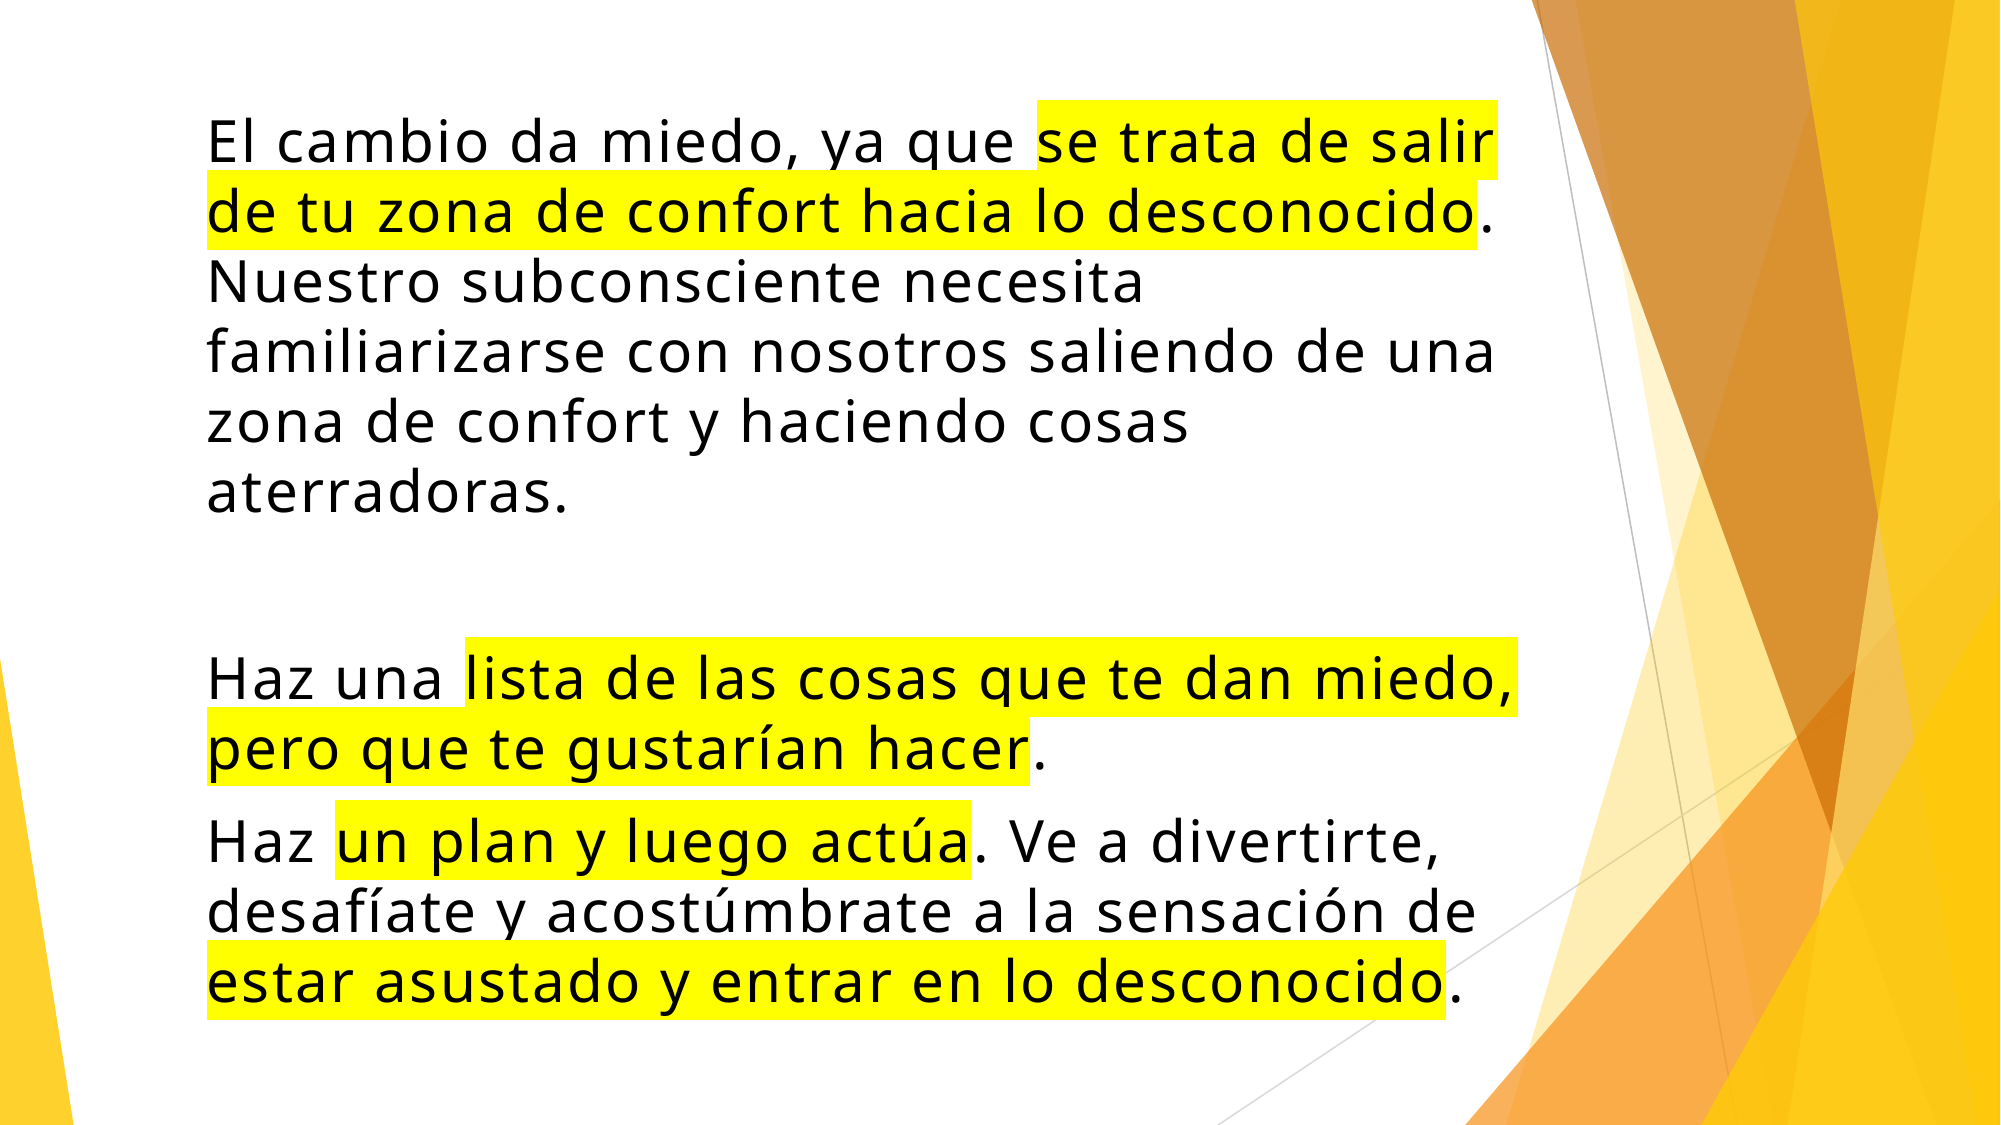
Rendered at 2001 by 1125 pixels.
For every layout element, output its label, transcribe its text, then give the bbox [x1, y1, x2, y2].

text_box El cambio da miedo, ya que se trata de salir de tu zona de confort hacia lo desconocido. Nuestro subconsciente necesita familiarizarse con nosotros saliendo de una zona de confort y haciendo cosas aterradoras. Haz una lista de las cosas que te dan miedo, pero que te gustarían hacer. Haz un plan y luego actúa. Ve a divertirte, desafíate y acostúmbrate a la sensación de estar asustado y entrar en lo desconocido. [191, 96, 1554, 1124]
